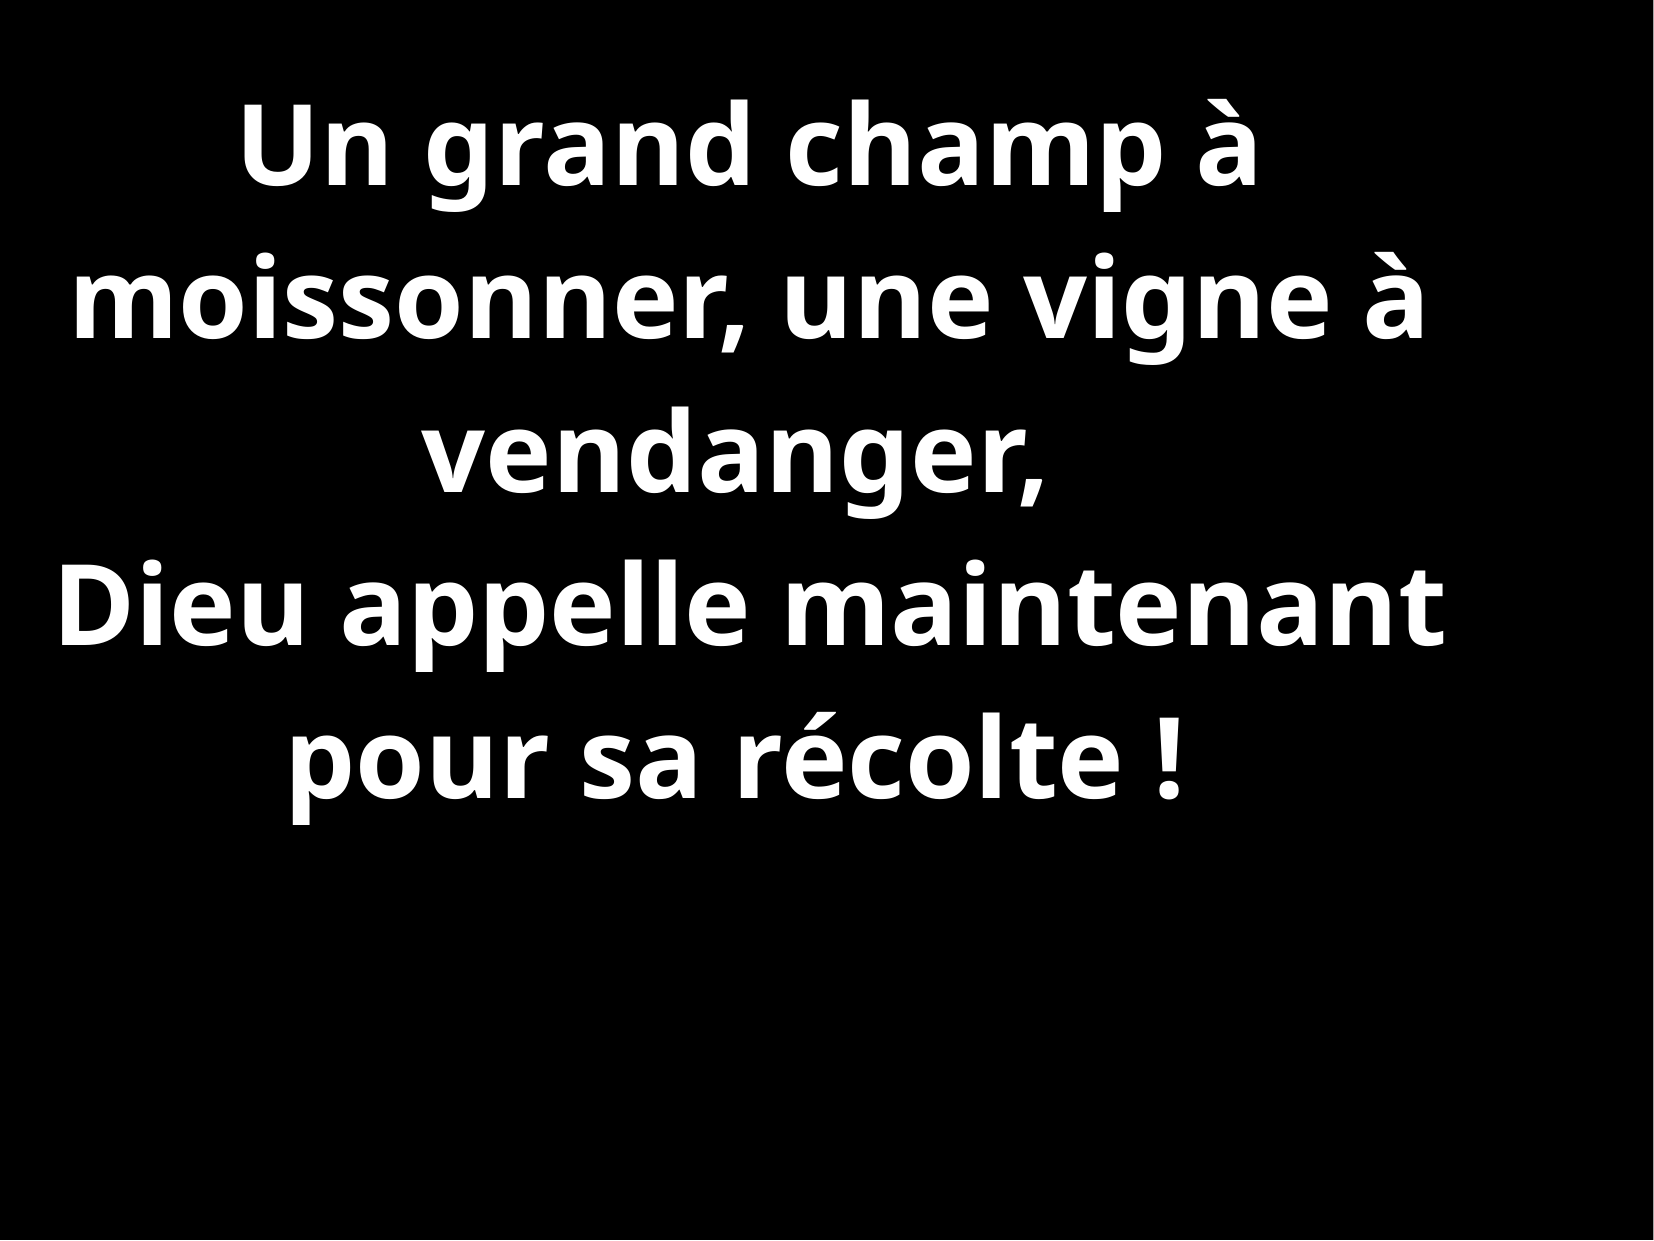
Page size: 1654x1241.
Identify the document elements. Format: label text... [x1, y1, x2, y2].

subtitle Un grand champ à moissonner, une vigne à vendanger, Dieu appelle maintenant pour sa récolte ! [23, 0, 1477, 1241]
